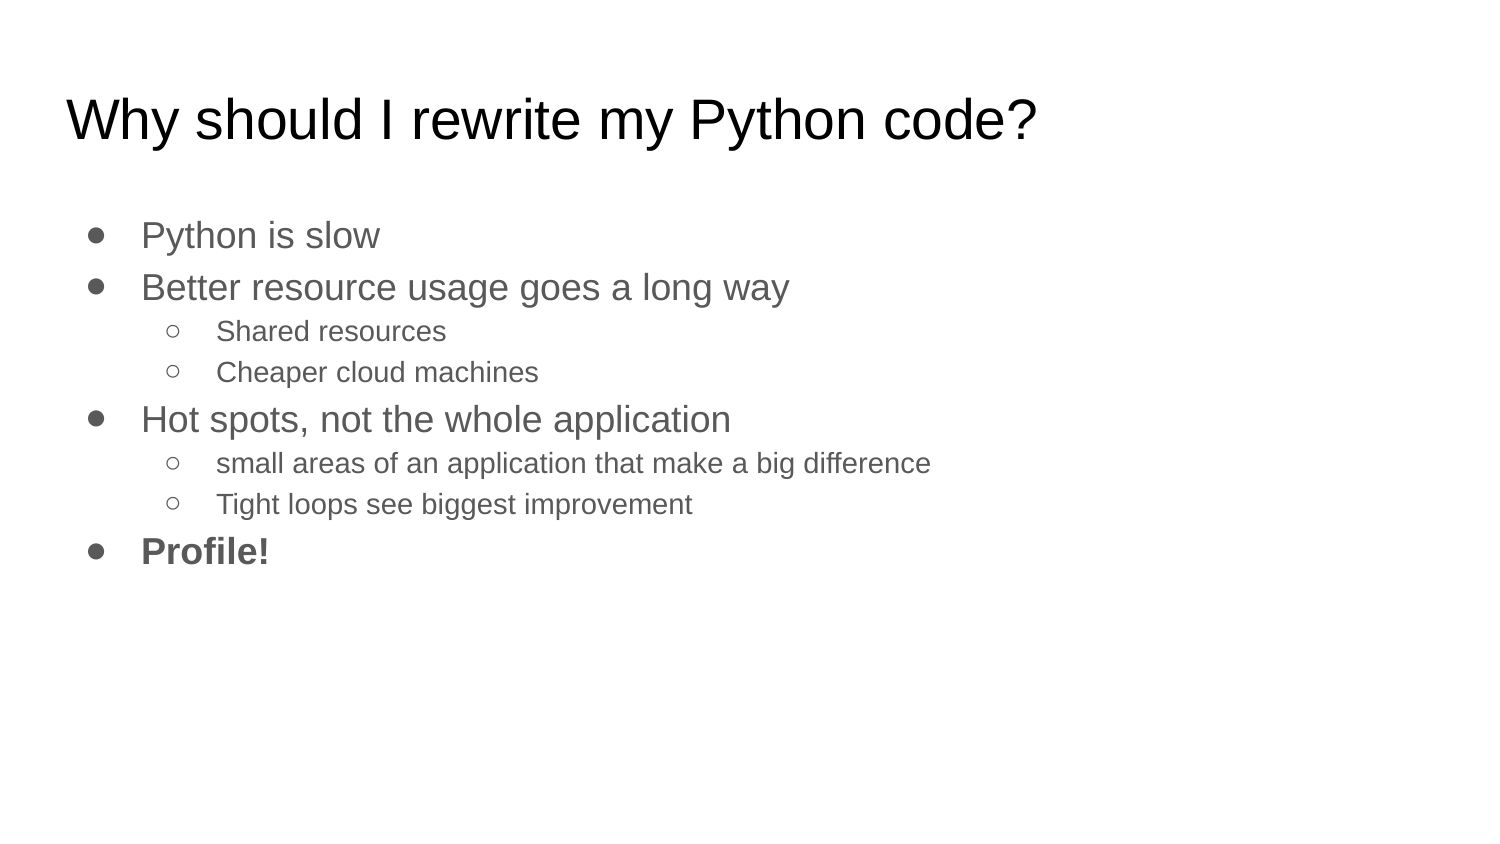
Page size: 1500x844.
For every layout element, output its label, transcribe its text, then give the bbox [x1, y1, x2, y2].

title Why should I rewrite my Python code? [51, 72, 1449, 167]
list Python is slow Better resource usage goes a long way Shared resources Cheaper cloud machines Hot spots, not the whole application small areas of an application that make a big difference Tight loops see biggest improvement Profile! [51, 189, 1449, 750]
